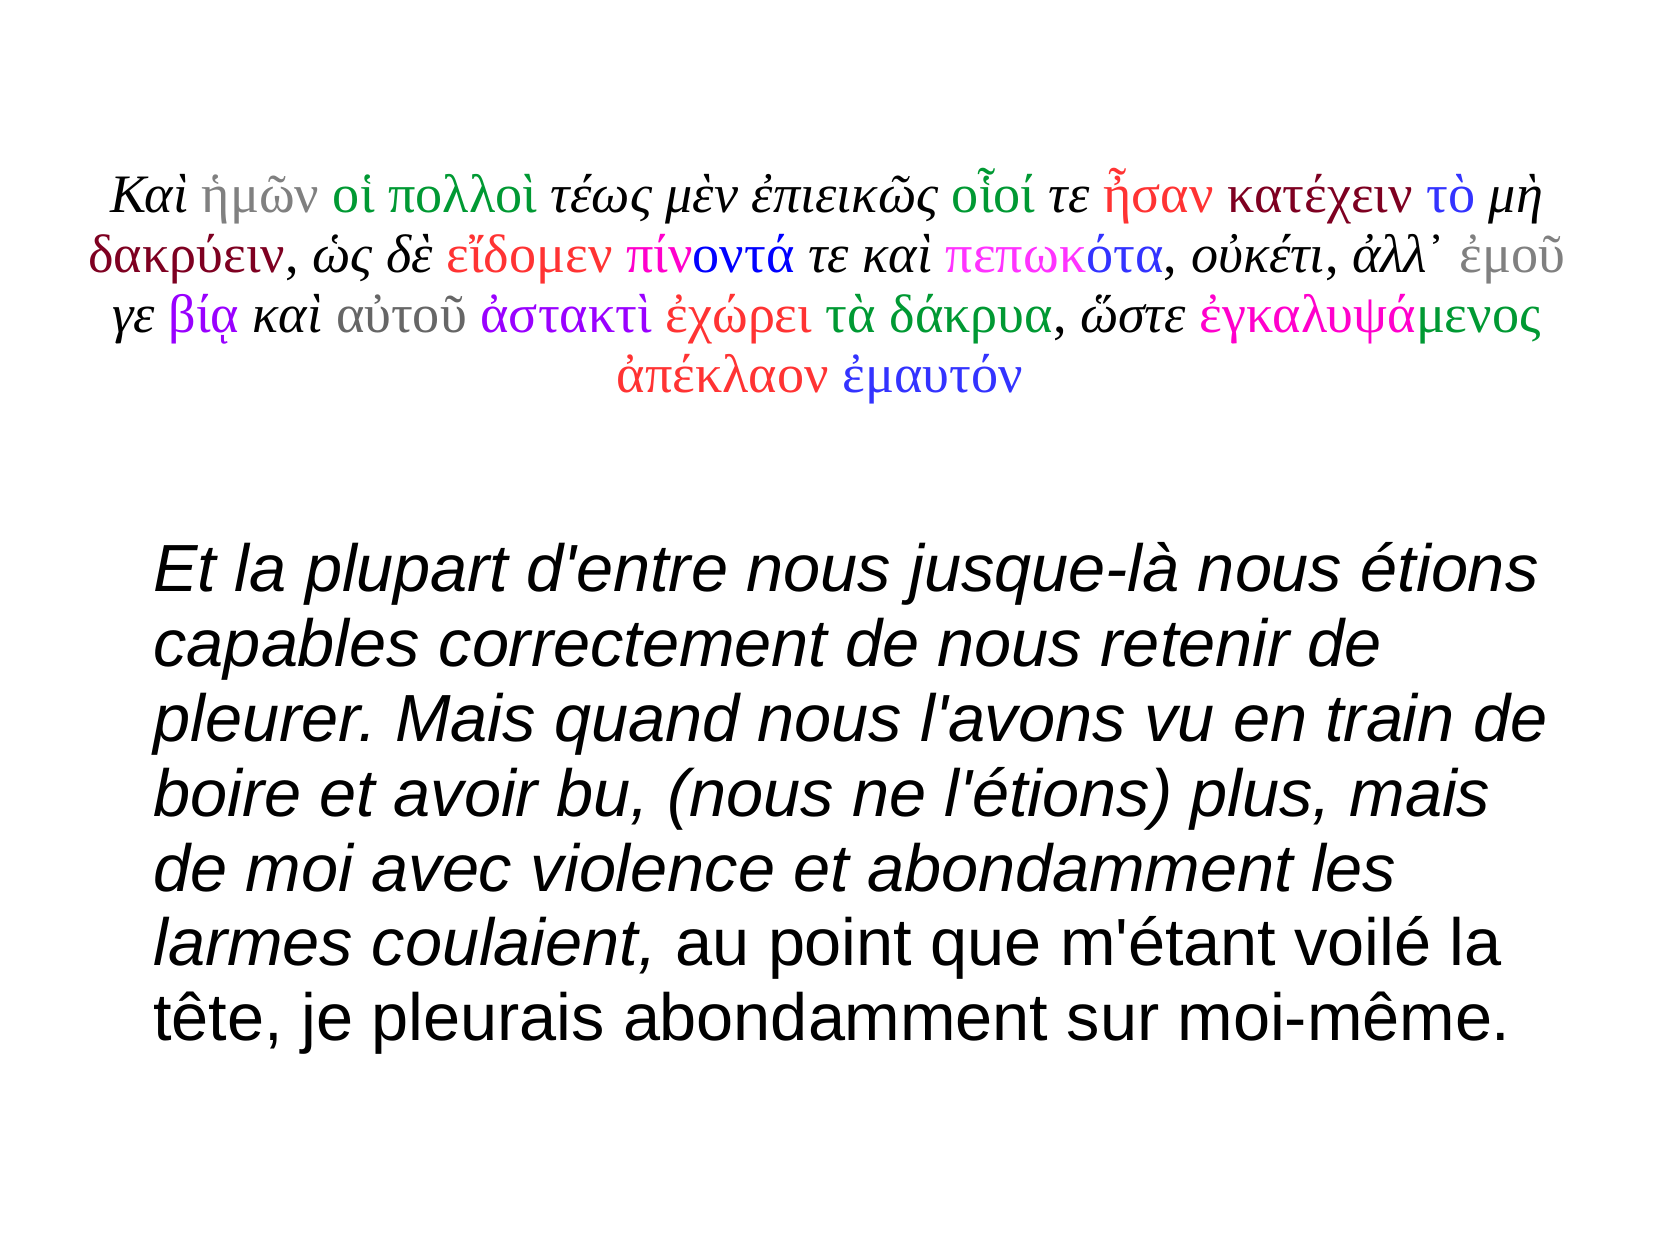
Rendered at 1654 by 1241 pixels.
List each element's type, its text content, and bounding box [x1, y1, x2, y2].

list Et la plupart d'entre nous jusque-là nous étions capables correctement de nous retenir de pleurer. Mais quand nous l'avons vu en train de boire et avoir bu, (nous ne l'étions) plus, mais de moi avec violence et abondamment les larmes coulaient, au point que m'étant voilé la tête, je pleurais abondamment sur moi-même. [82, 531, 1571, 1109]
title Καὶ ἡμῶν οἱ πολλοὶ τέως μὲν ἐπιεικῶς οἷοί τε ἦσαν κατέχειν τὸ μὴ δακρύειν, ὡς δὲ εἴδομεν πίνοντά τε καὶ πεπωκότα, οὐκέτι, ἀλλ᾽ ἐμοῦ γε βίᾳ καὶ αὐτοῦ ἀστακτὶ ἐχώρει τὰ δάκρυα, ὥστε ἐγκαλυψάμενος ἀπέκλαον ἐμαυτόν [82, 49, 1571, 520]
